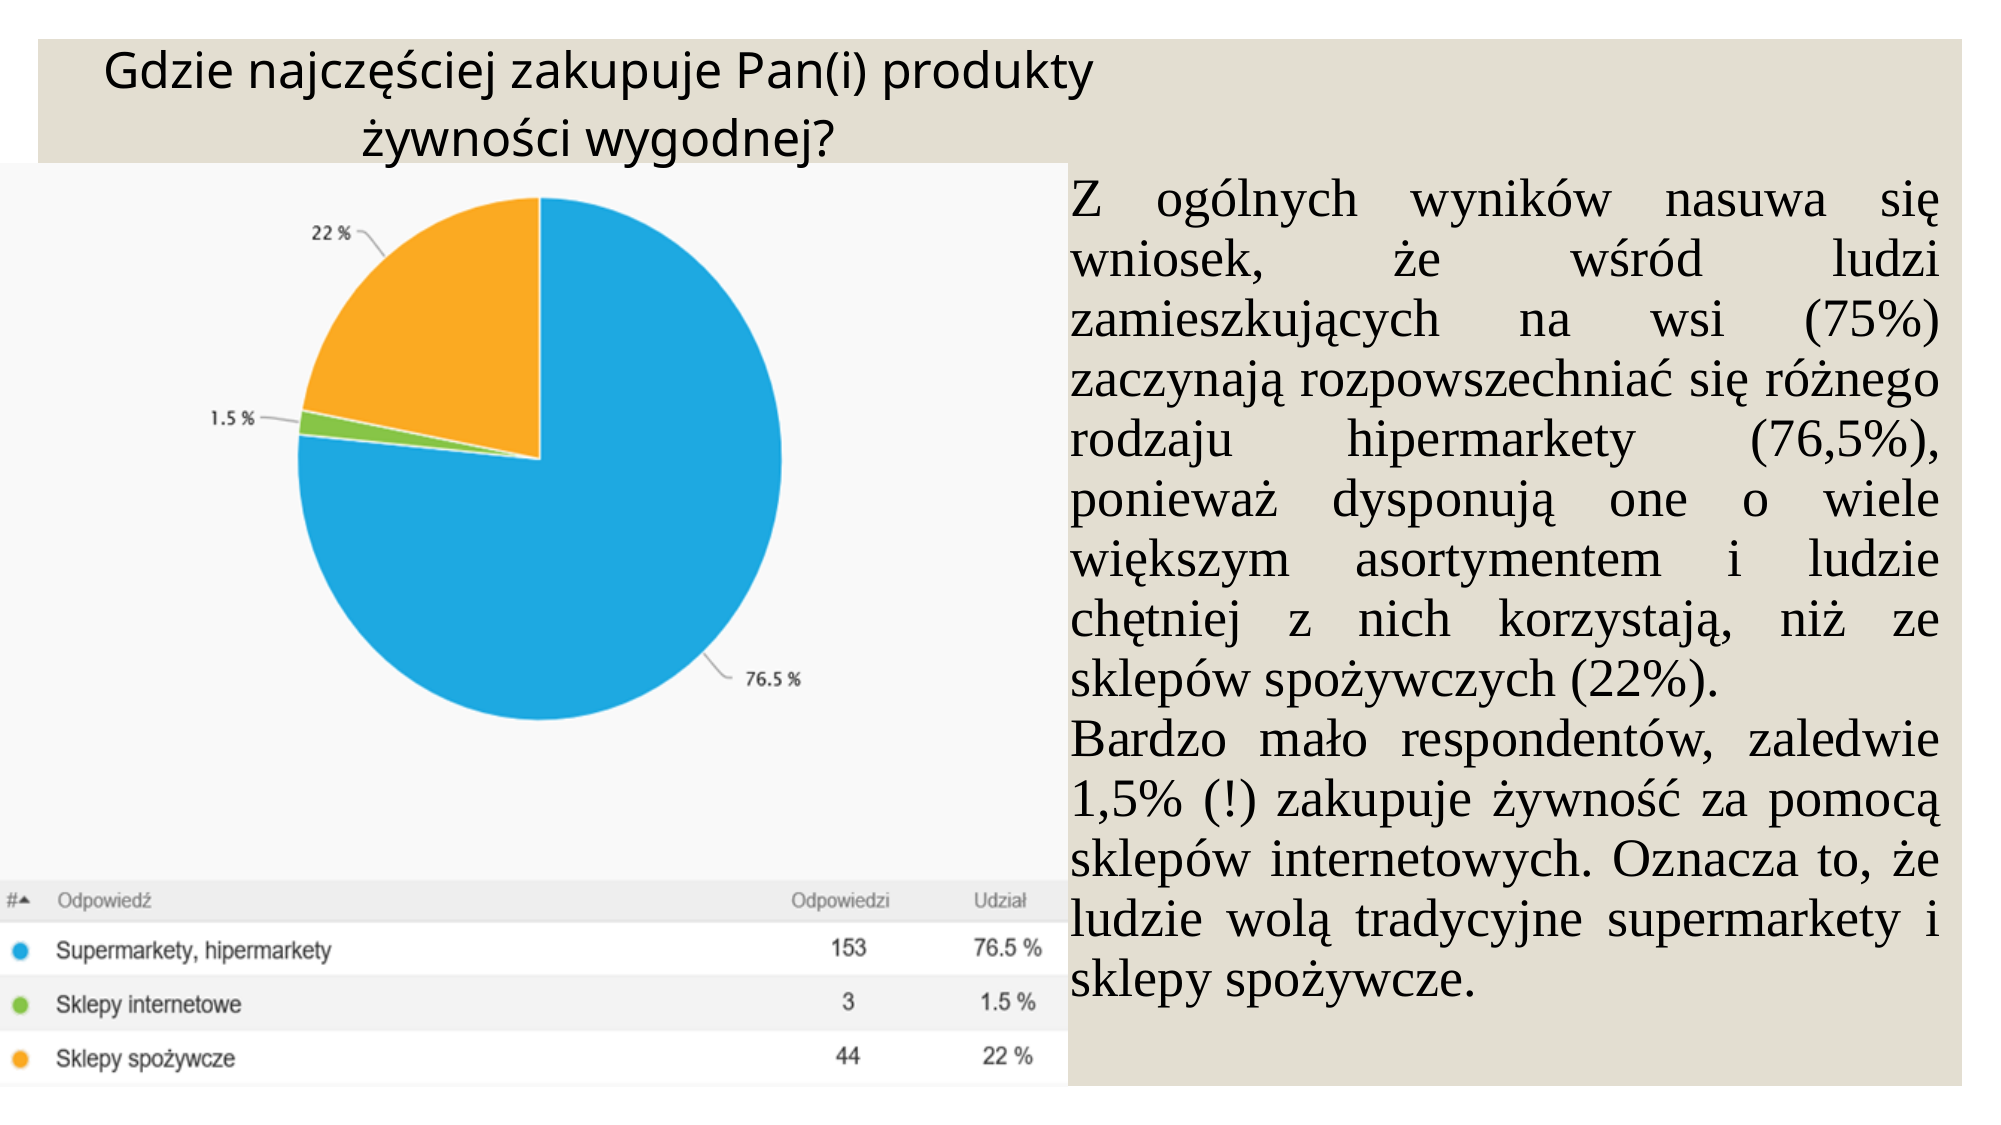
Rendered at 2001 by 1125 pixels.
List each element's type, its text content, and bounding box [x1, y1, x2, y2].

text_box Z ogólnych wyników nasuwa się wniosek, że wśród ludzi zamieszkujących na wsi (75%) zaczynają rozpowszechniać się różnego rodzaju hipermarkety (76,5%), ponieważ dysponują one o wiele większym asortymentem i ludzie chętniej z nich korzystają, niż ze sklepów spożywczych (22%). Bardzo mało respondentów, zaledwie 1,5% (!) zakupuje żywność za pomocą sklepów internetowych. Oznacza to, że ludzie wolą tradycyjne supermarkety i sklepy spożywcze. [1056, 160, 1957, 1067]
picture [0, 163, 1068, 1087]
text_box Gdzie najczęściej zakupuje Pan(i) produkty żywności wygodnej? [23, 27, 1175, 179]
